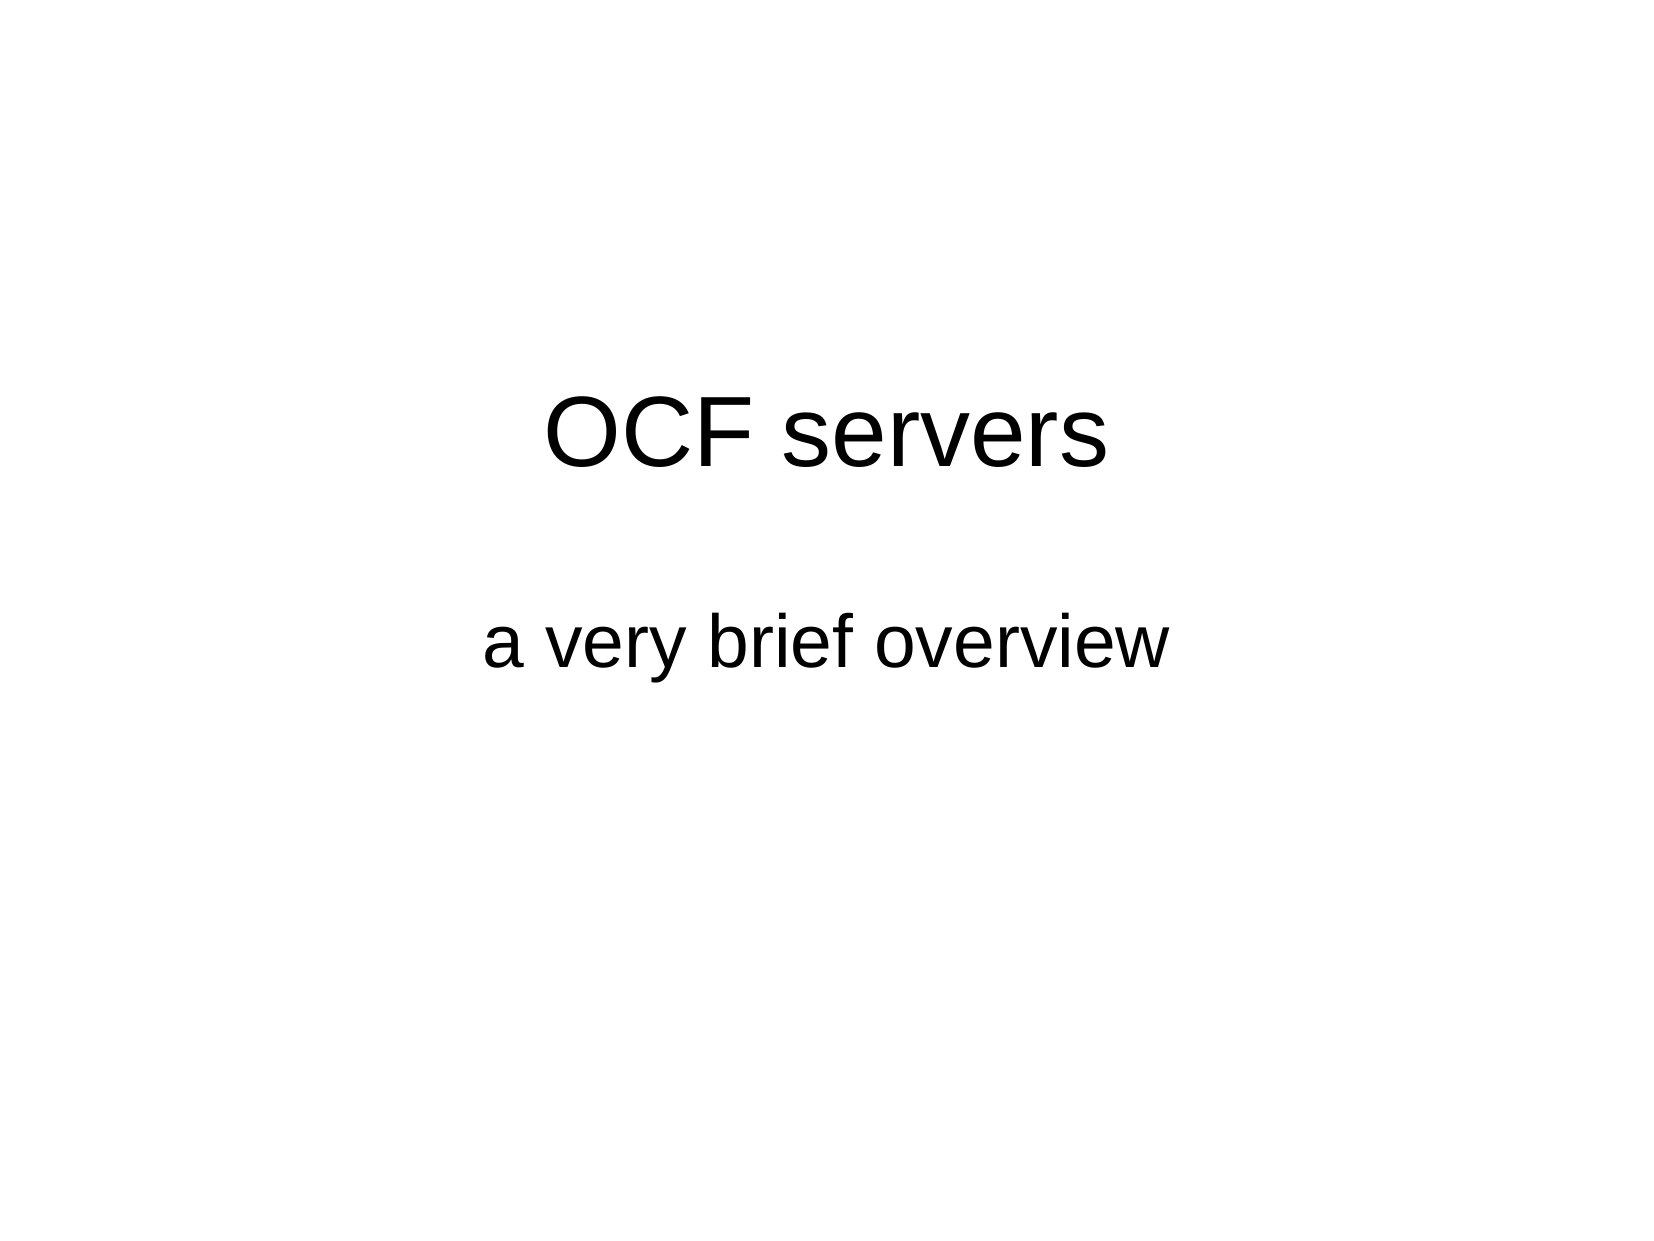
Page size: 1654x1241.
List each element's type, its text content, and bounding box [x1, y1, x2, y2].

subtitle OCF servers a very brief overview [82, 49, 1571, 1010]
